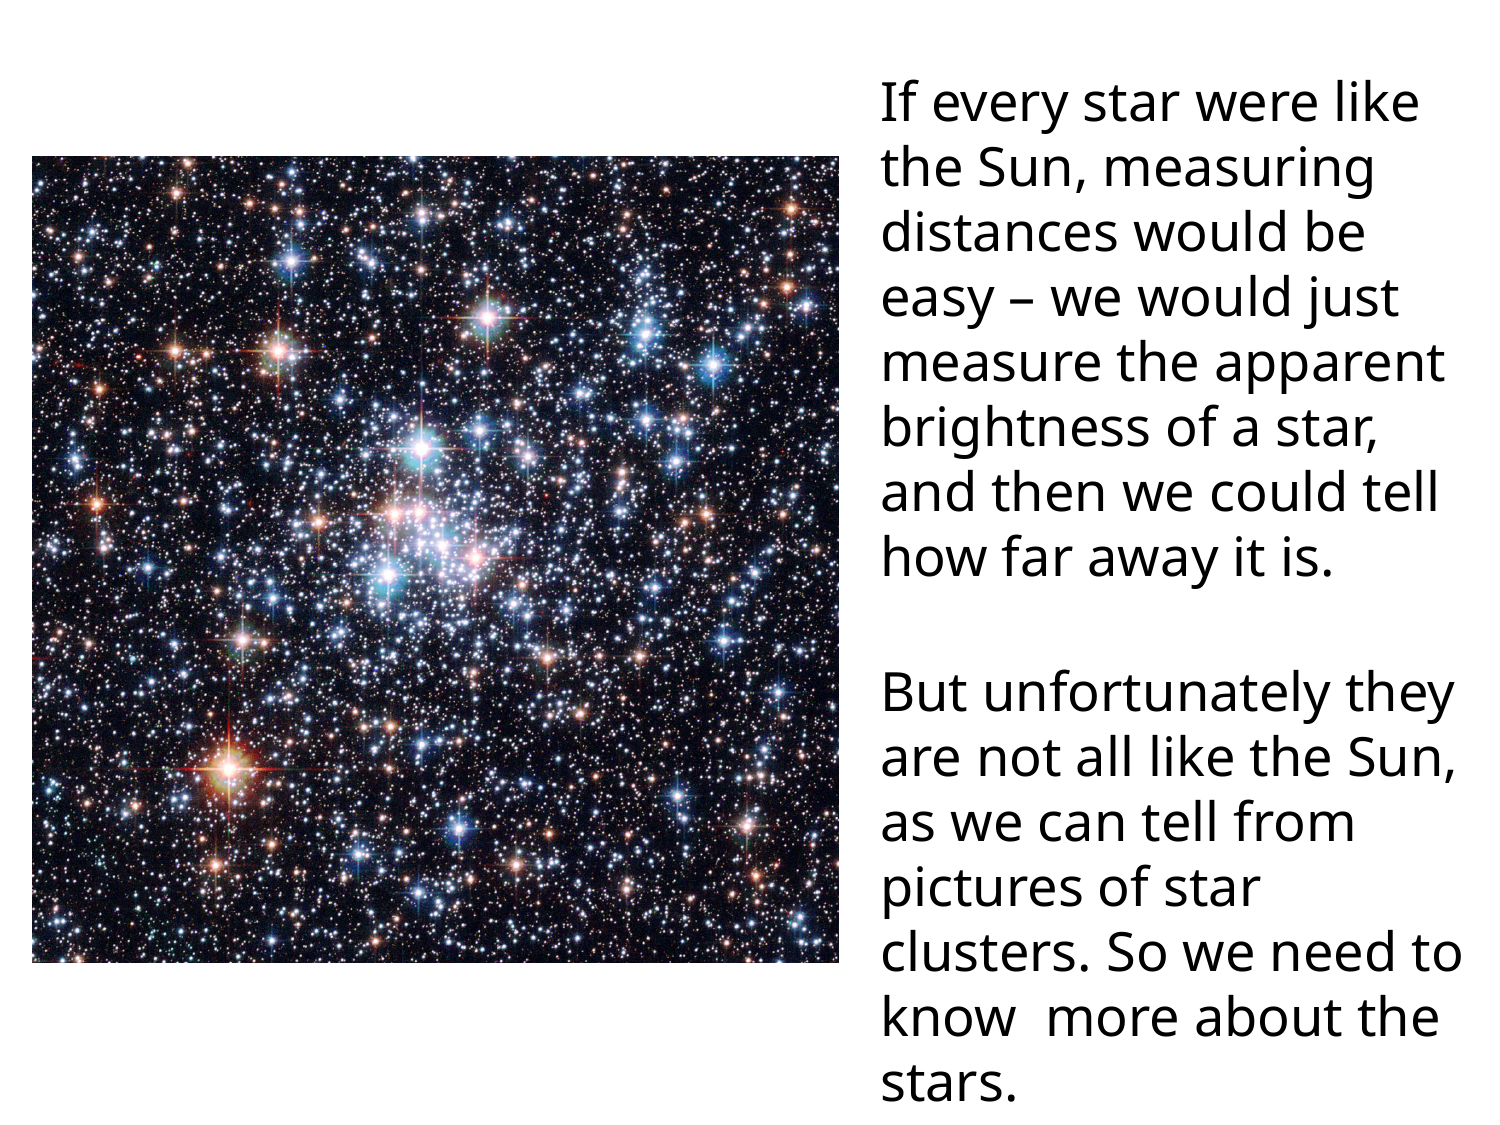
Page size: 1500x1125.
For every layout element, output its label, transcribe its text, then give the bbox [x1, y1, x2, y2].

text_box If every star were like the Sun, measuring distances would be easy – we would just measure the apparent brightness of a star, and then we could tell how far away it is. But unfortunately they are not all like the Sun, as we can tell from pictures of star clusters. So we need to know more about the stars. [865, 60, 1485, 1120]
picture [32, 156, 839, 963]
